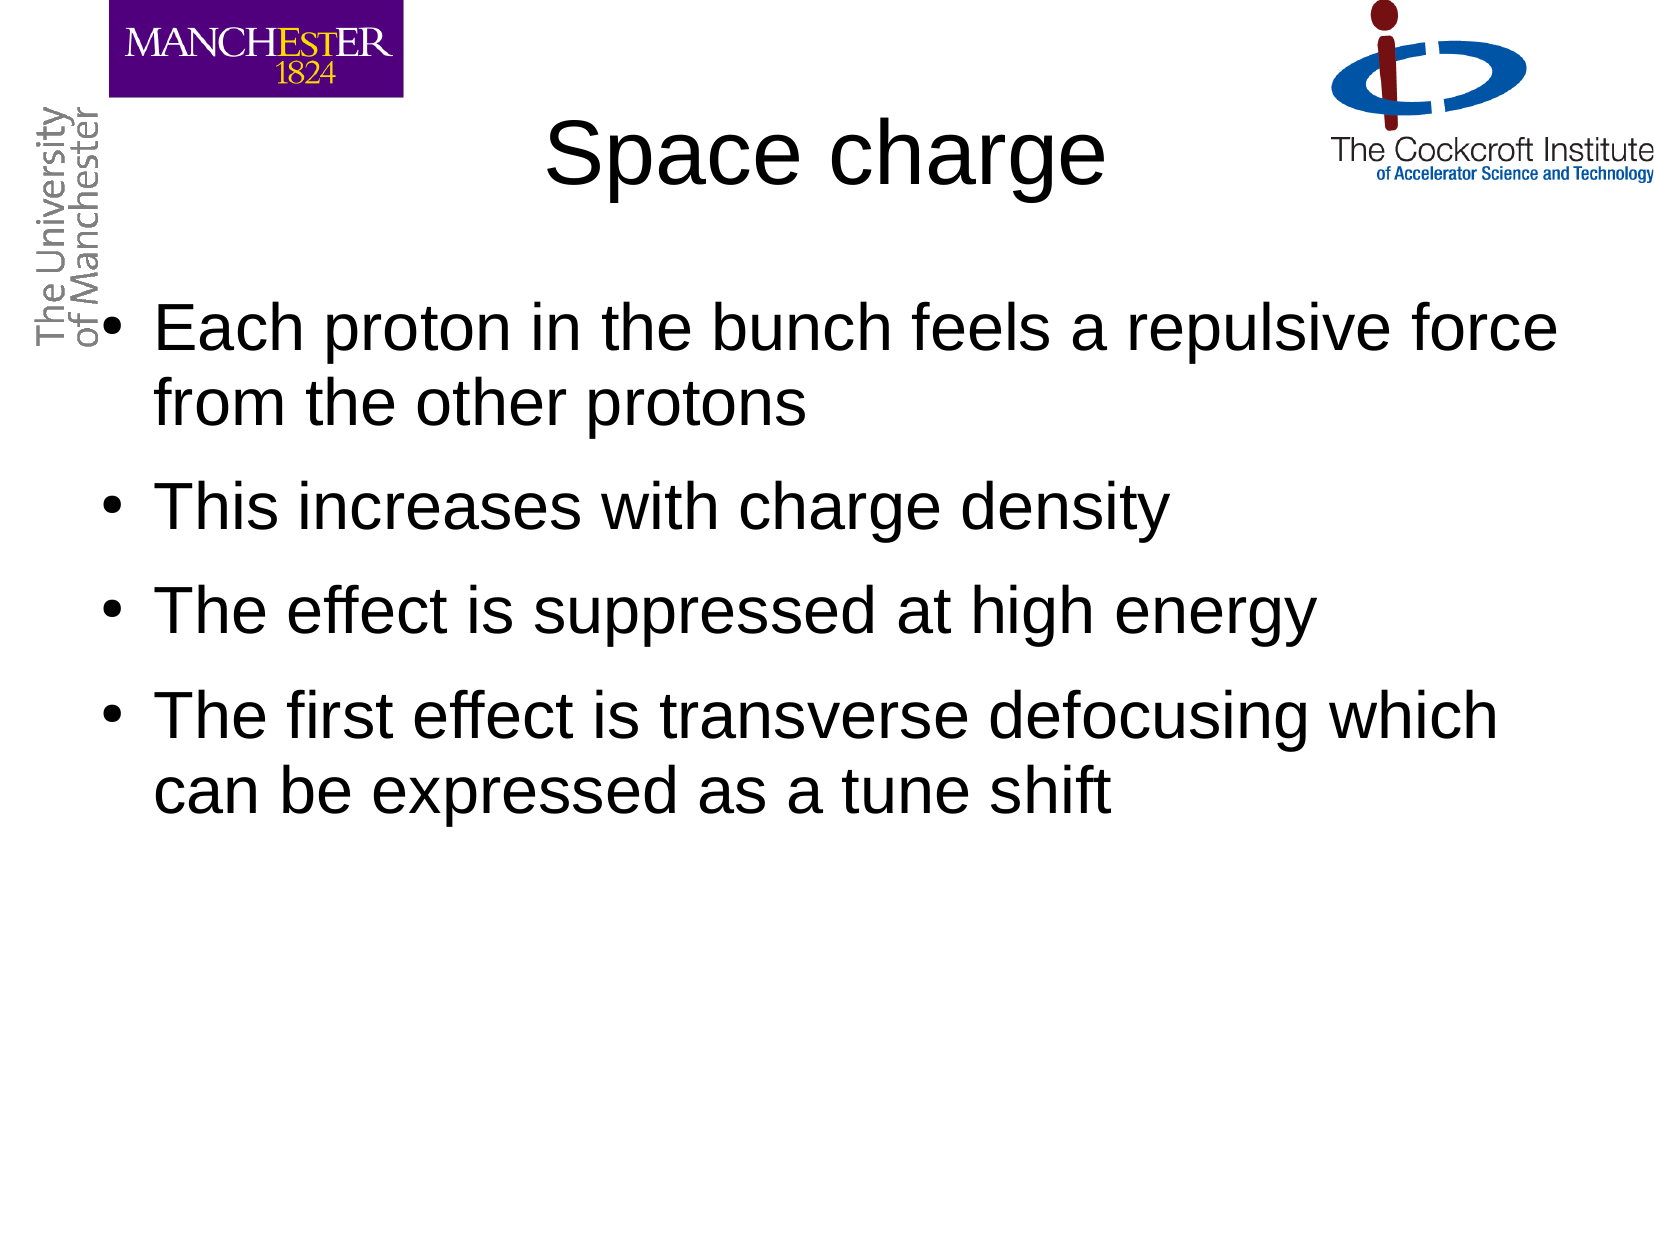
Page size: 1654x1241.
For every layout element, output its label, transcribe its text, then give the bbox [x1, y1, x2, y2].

title Space charge [82, 56, 1571, 250]
picture [1331, 0, 1654, 183]
picture [0, 0, 404, 347]
list Each proton in the bunch feels a repulsive force from the other protons This increases with charge density The effect is suppressed at high energy The first effect is transverse defocusing which can be expressed as a tune shift [82, 290, 1571, 1109]
